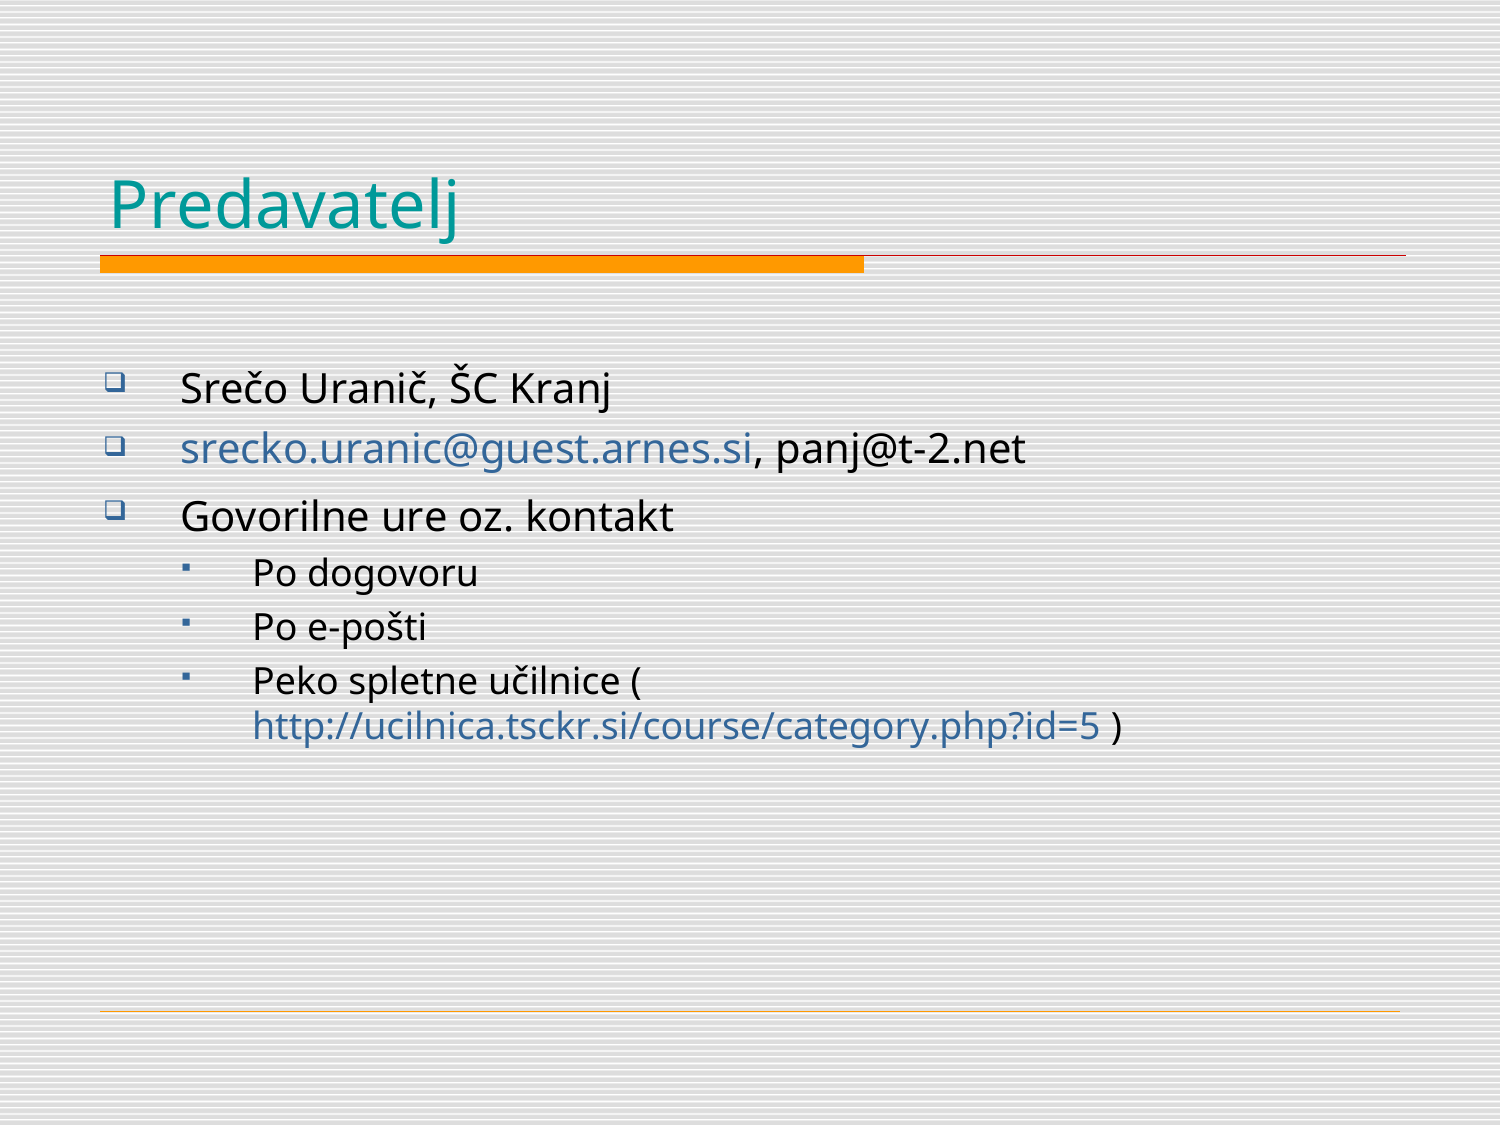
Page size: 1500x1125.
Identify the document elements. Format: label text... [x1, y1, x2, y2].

title Predavatelj [94, 49, 1407, 250]
picture [0, 0, 1500, 1125]
list Srečo Uranič, ŠC Kranj srecko.uranic@guest.arnes.si, panj@t-2.net Govorilne ure oz. kontakt Po dogovoru Po e-pošti Peko spletne učilnice (http://ucilnica.tsckr.si/course/category.php?id=5 ) [88, 290, 1401, 991]
